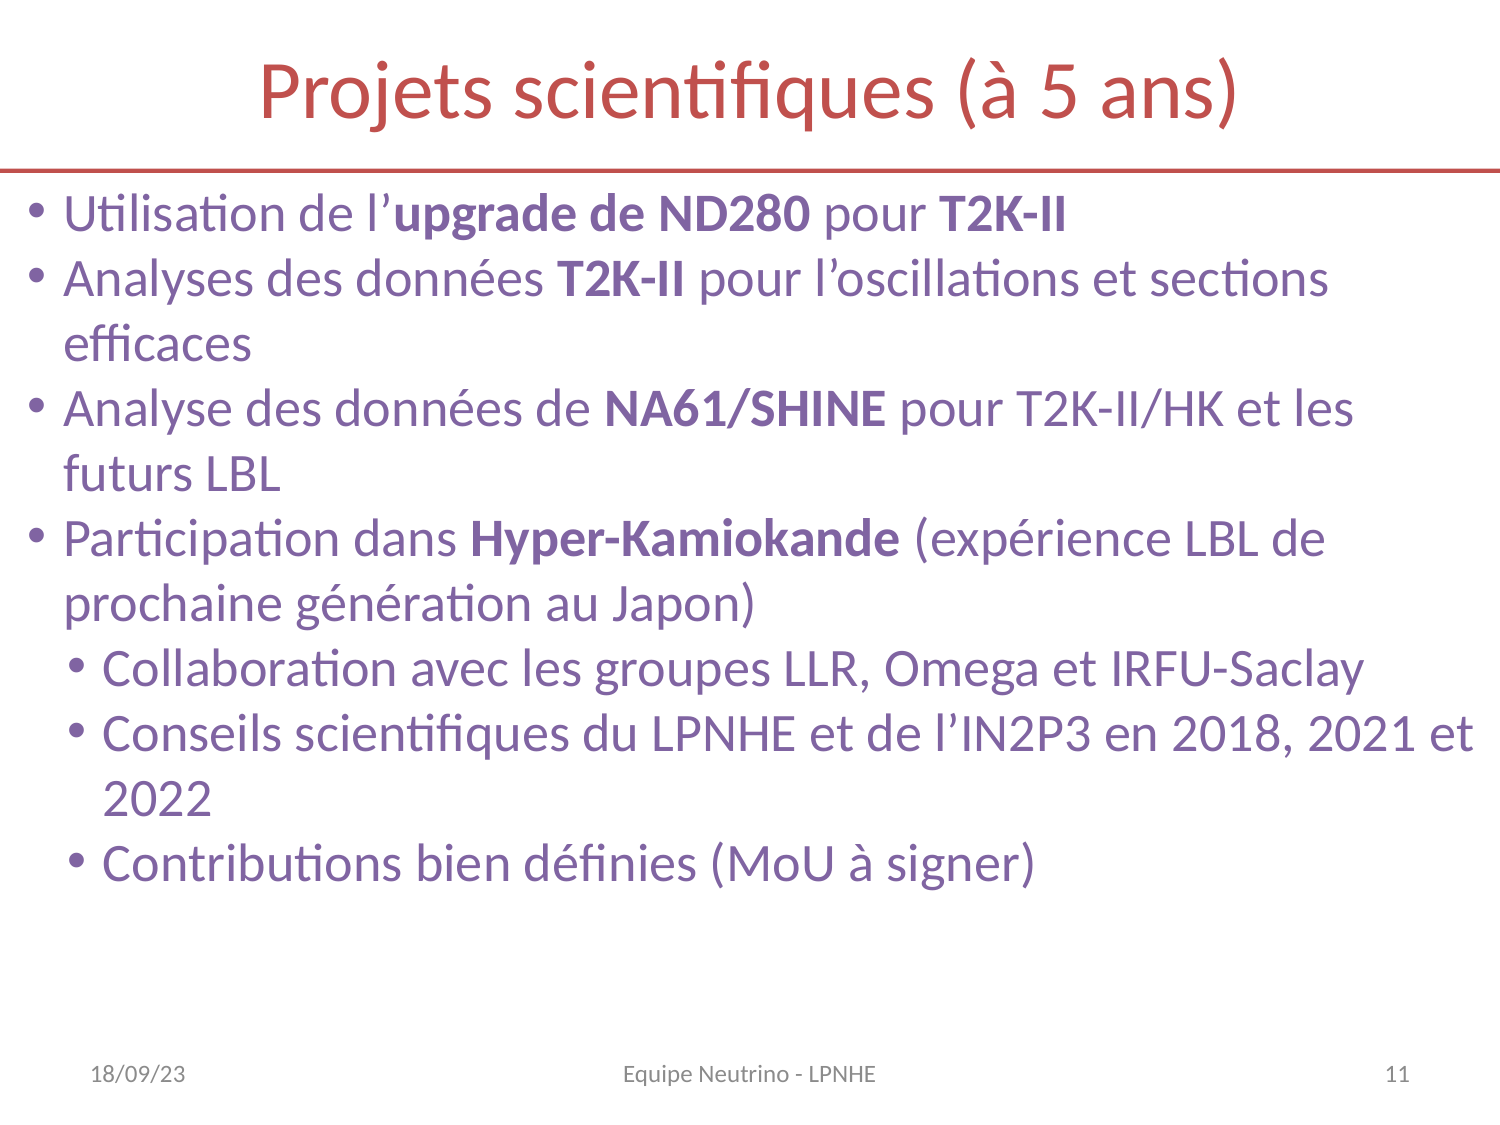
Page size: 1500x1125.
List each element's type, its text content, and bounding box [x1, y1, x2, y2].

text_box Projets scientifiques (à 5 ans) [75, 29, 1425, 141]
text_box <number> [1074, 1042, 1425, 1103]
text_box 18/09/23 [74, 1042, 425, 1103]
text_box Utilisation de l’upgrade de ND280 pour T2K-II Analyses des données T2K-II pour l’oscillations et sections efficaces Analyse des données de NA61/SHINE pour T2K-II/HK et les futurs LBL Participation dans Hyper-Kamiokande (expérience LBL de prochaine génération au Japon) Collaboration avec les groupes LLR, Omega et IRFU-Saclay Conseils scientifiques du LPNHE et de l’IN2P3 en 2018, 2021 et 2022 Contributions bien définies (MoU à signer) [12, 170, 1500, 795]
text_box Equipe Neutrino - LPNHE [479, 1042, 1020, 1103]
